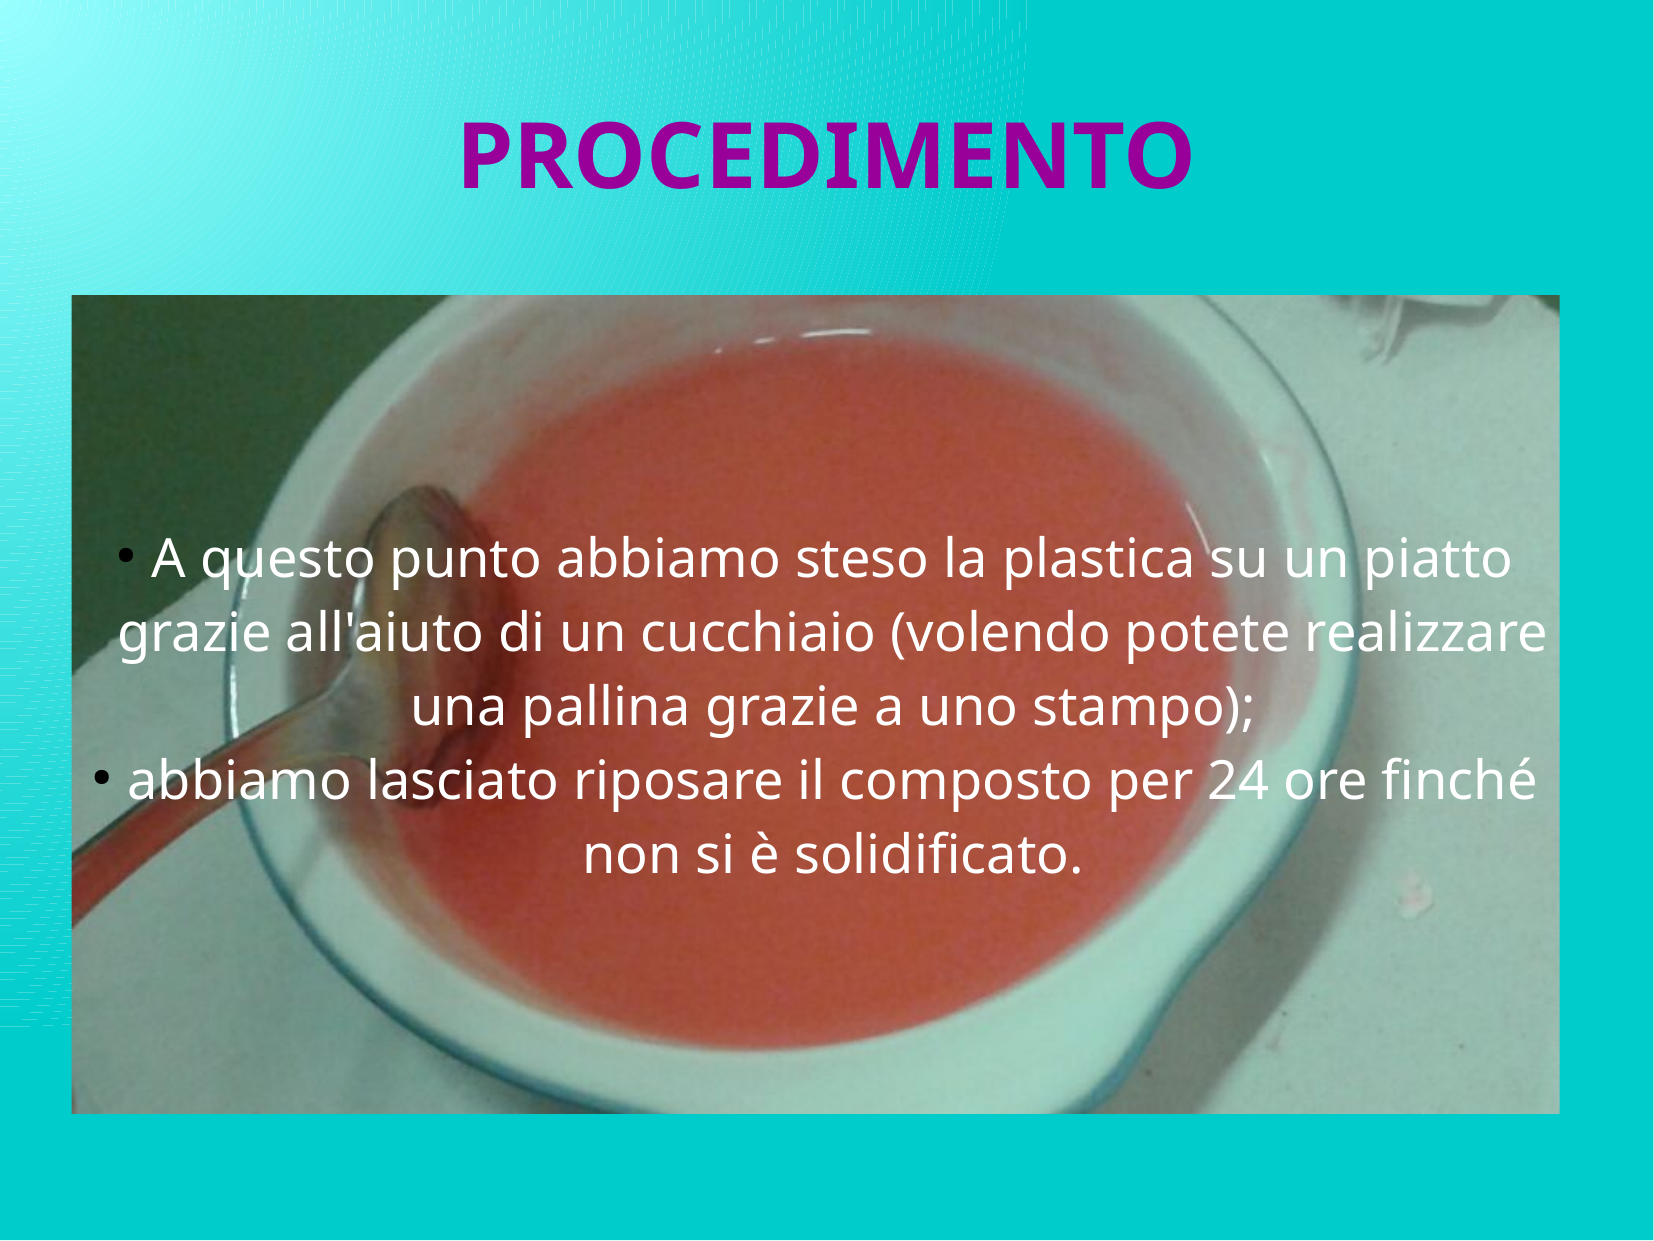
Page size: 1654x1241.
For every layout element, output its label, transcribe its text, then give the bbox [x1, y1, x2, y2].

title PROCEDIMENTO [82, 49, 1571, 257]
subtitle A questo punto abbiamo steso la plastica su un piatto grazie all'aiuto di un cucchiaio (volendo potete realizzare una pallina grazie a uno stampo); abbiamo lasciato riposare il composto per 24 ore finché non si è solidificato. [71, 295, 1560, 1114]
